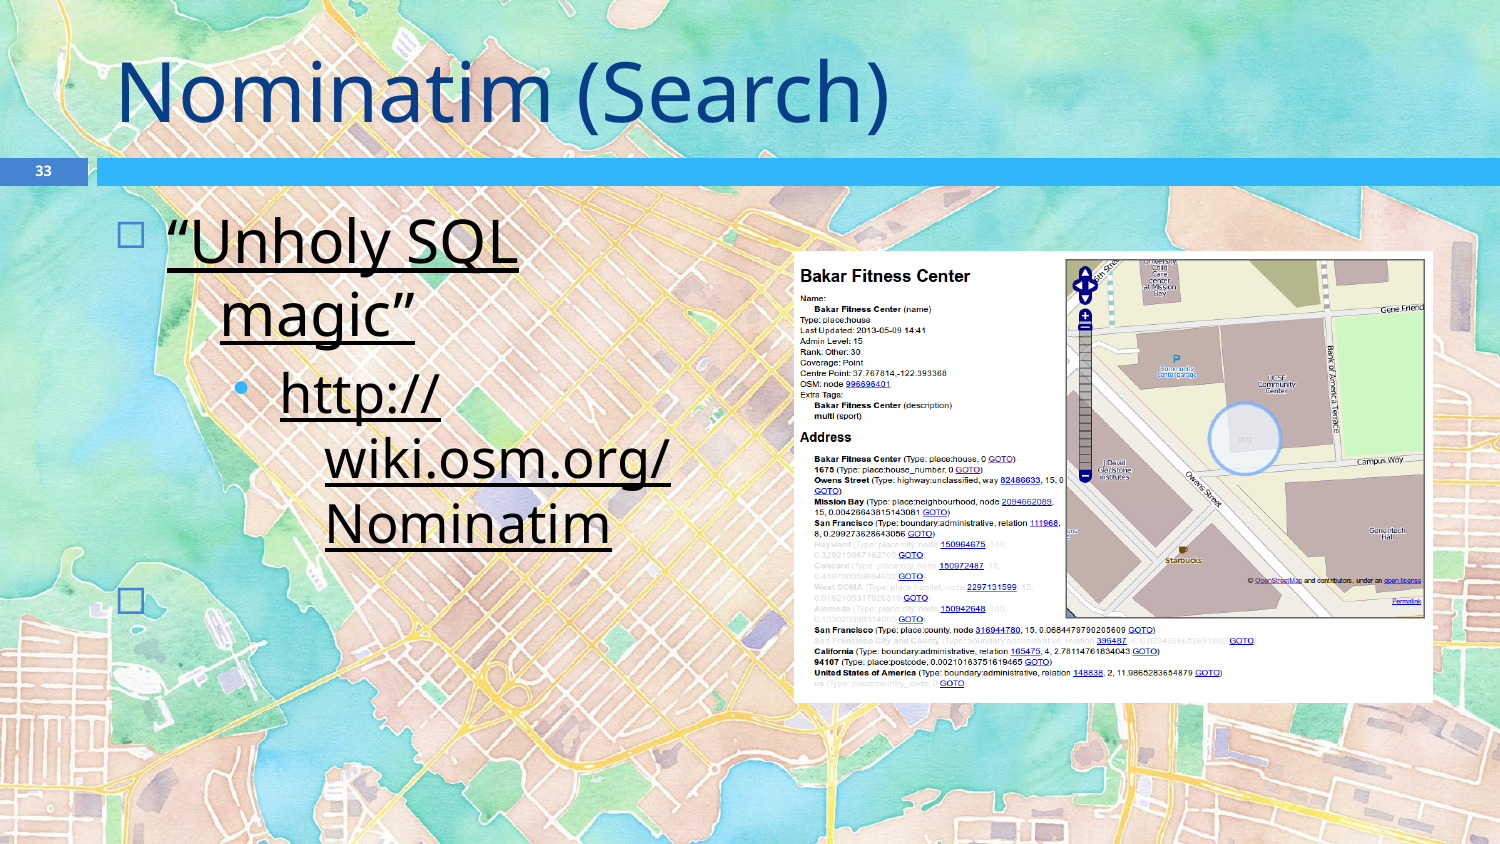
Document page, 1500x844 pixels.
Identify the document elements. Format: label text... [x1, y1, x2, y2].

list “Unholy SQL magic” http://wiki.osm.org/ Nominatim [99, 195, 738, 759]
picture [794, 251, 1433, 703]
text_box ‹#› [0, 156, 88, 187]
title Nominatim (Search) [99, 28, 1438, 151]
